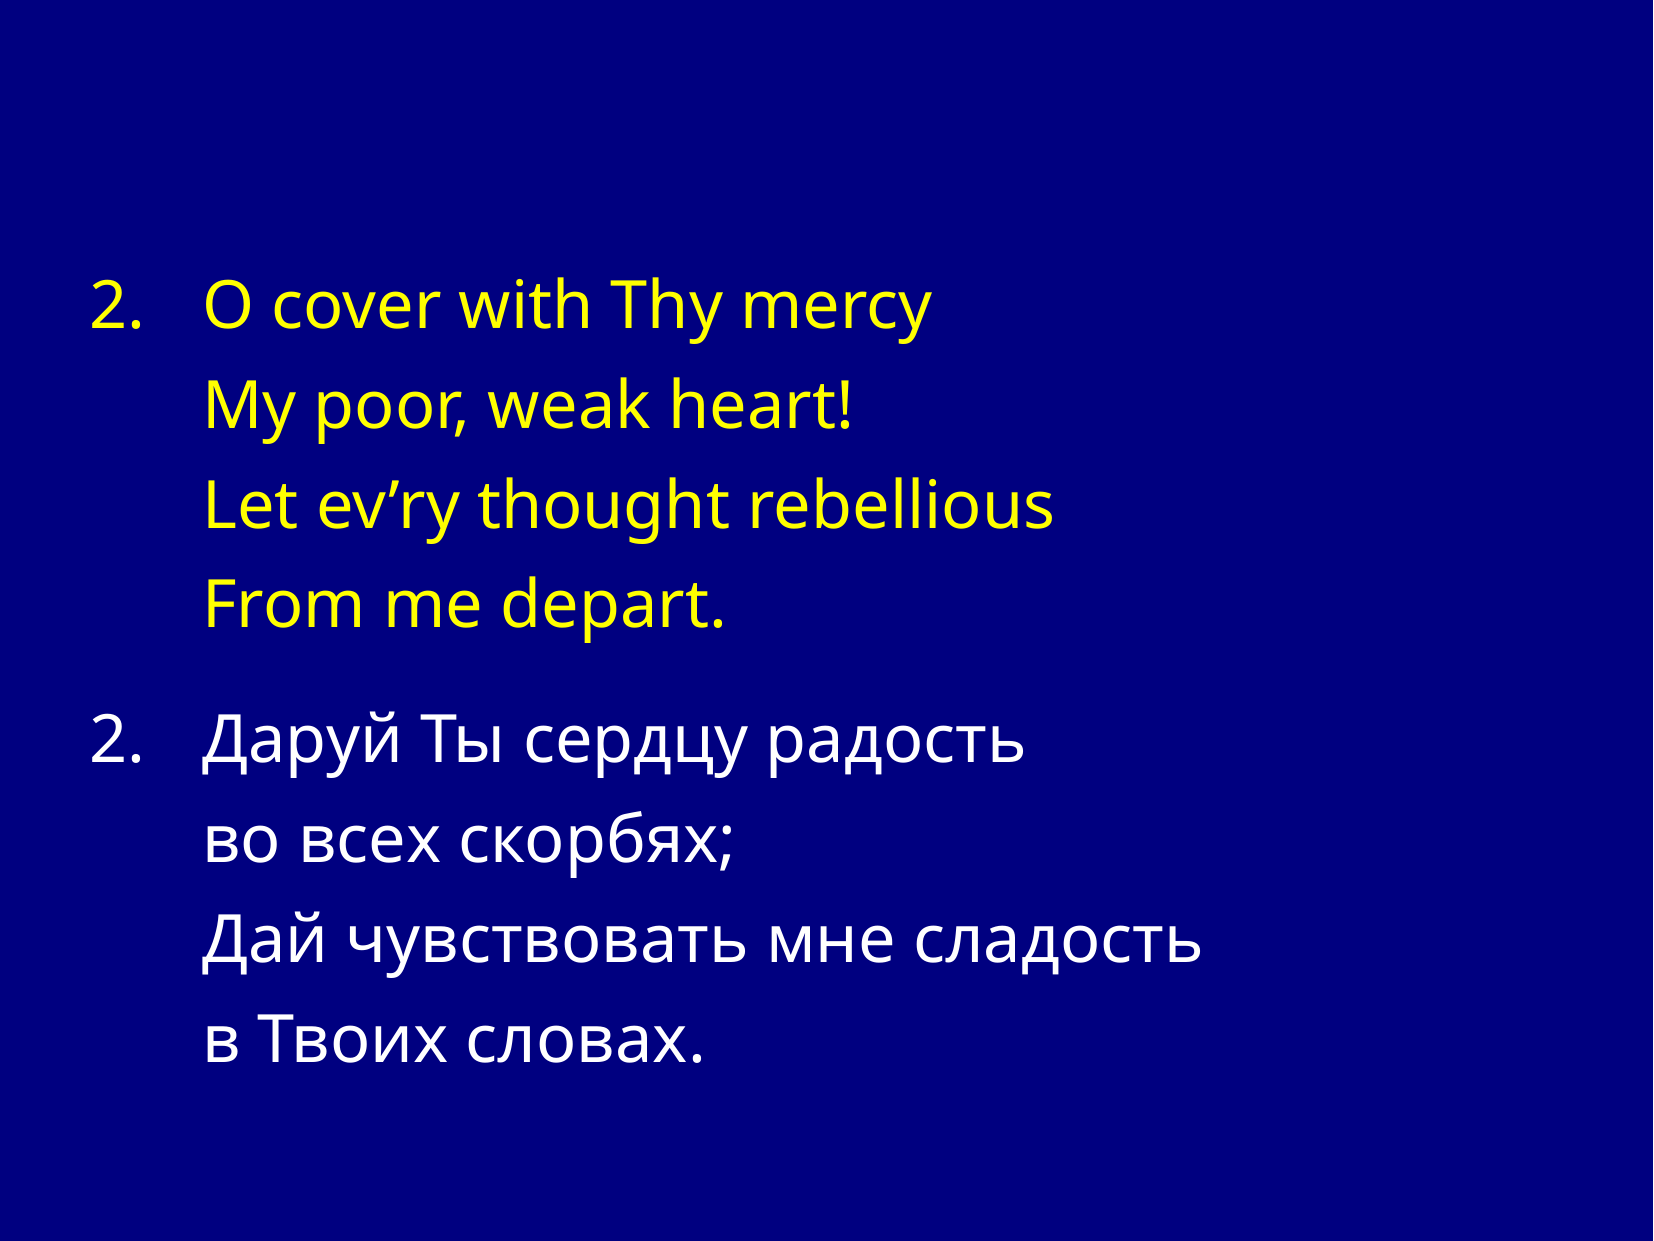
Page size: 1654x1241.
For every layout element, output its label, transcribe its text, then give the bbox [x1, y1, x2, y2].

text_box 2. O cover with Thy mercy My poor, weak heart! Let ev’ry thought rebellious From me depart. [75, 150, 1576, 638]
text_box 2. Даруй Ты сердцу радость во всех скорбях; Дай чувствовать мне сладость в Твоих словах. [75, 675, 1576, 1163]
